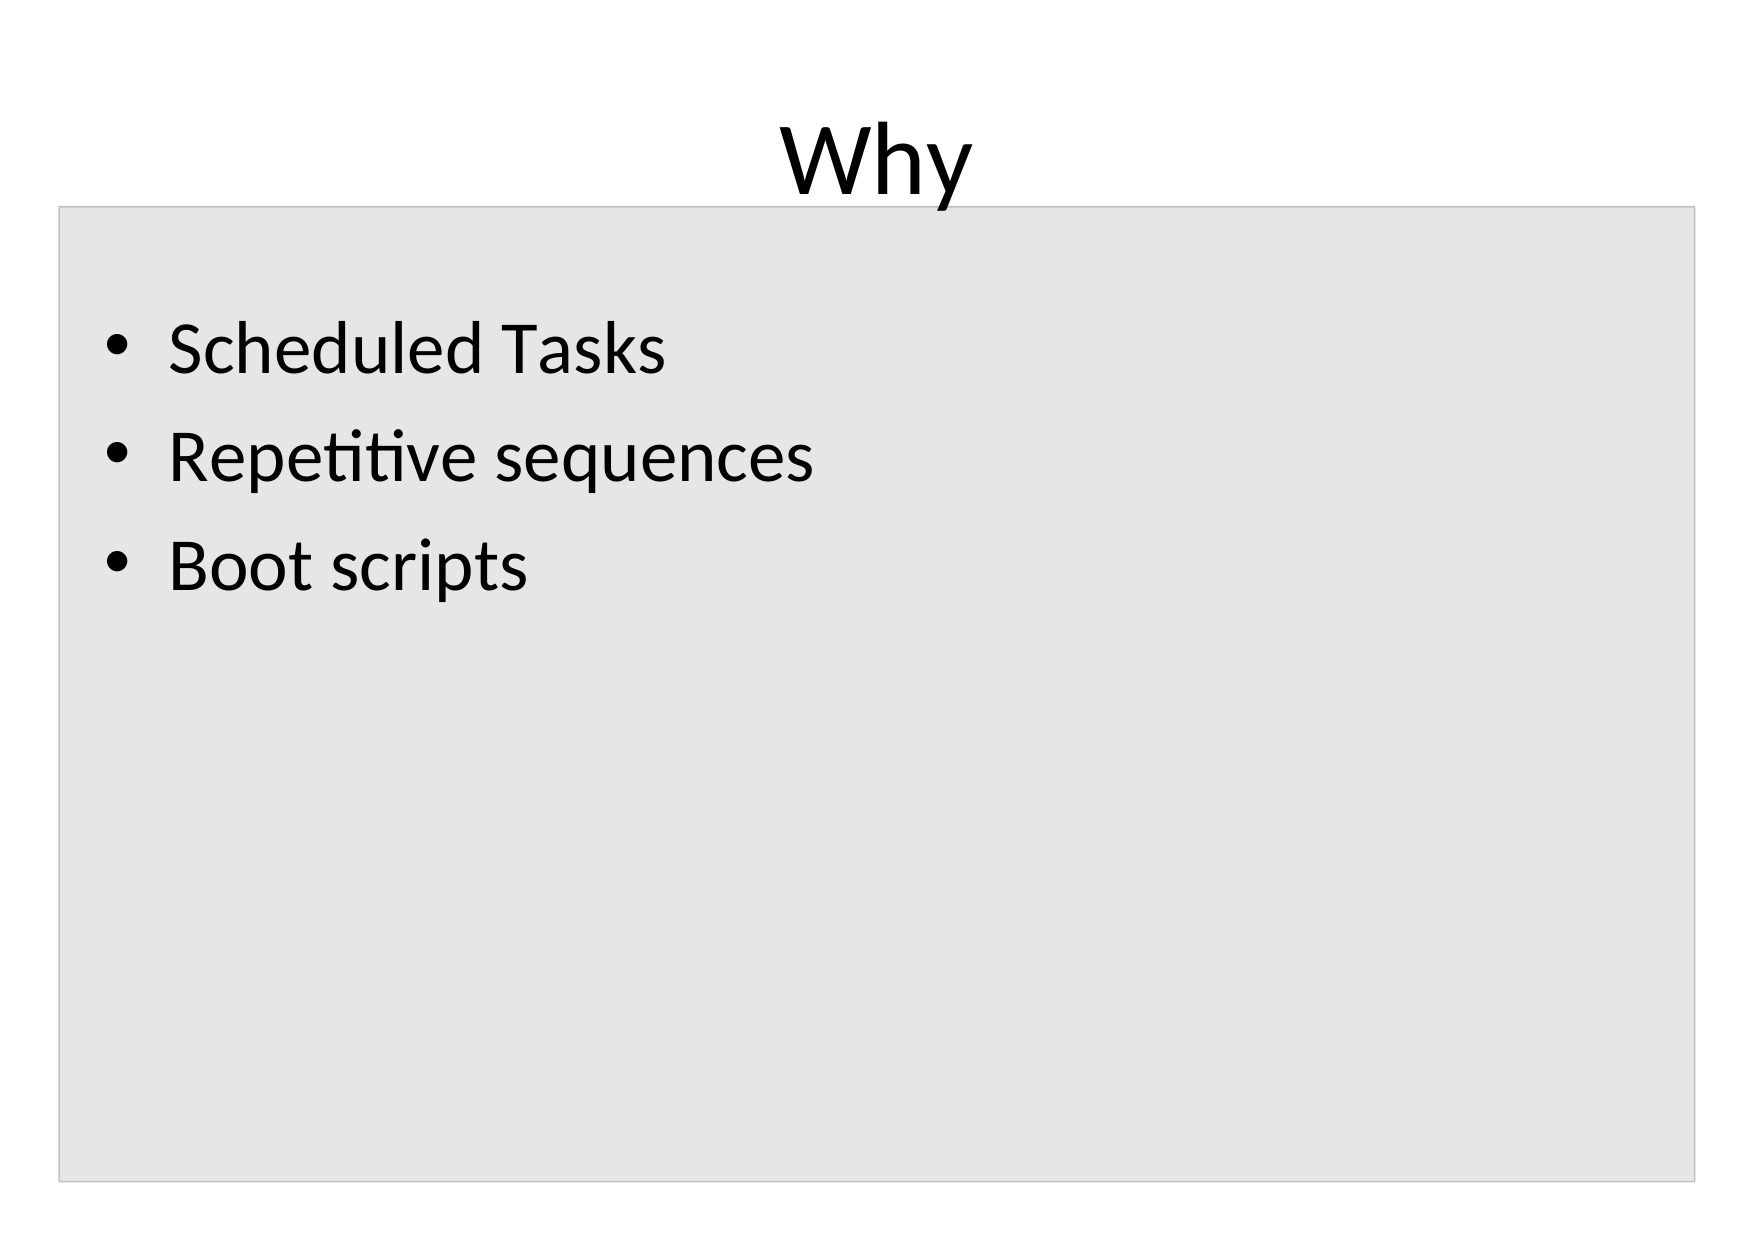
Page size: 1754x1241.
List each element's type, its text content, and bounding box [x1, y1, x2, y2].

title Why [87, 49, 1666, 257]
list Scheduled Tasks Repetitive sequences Boot scripts [87, 289, 1666, 1109]
text_box [59, 206, 1695, 1182]
